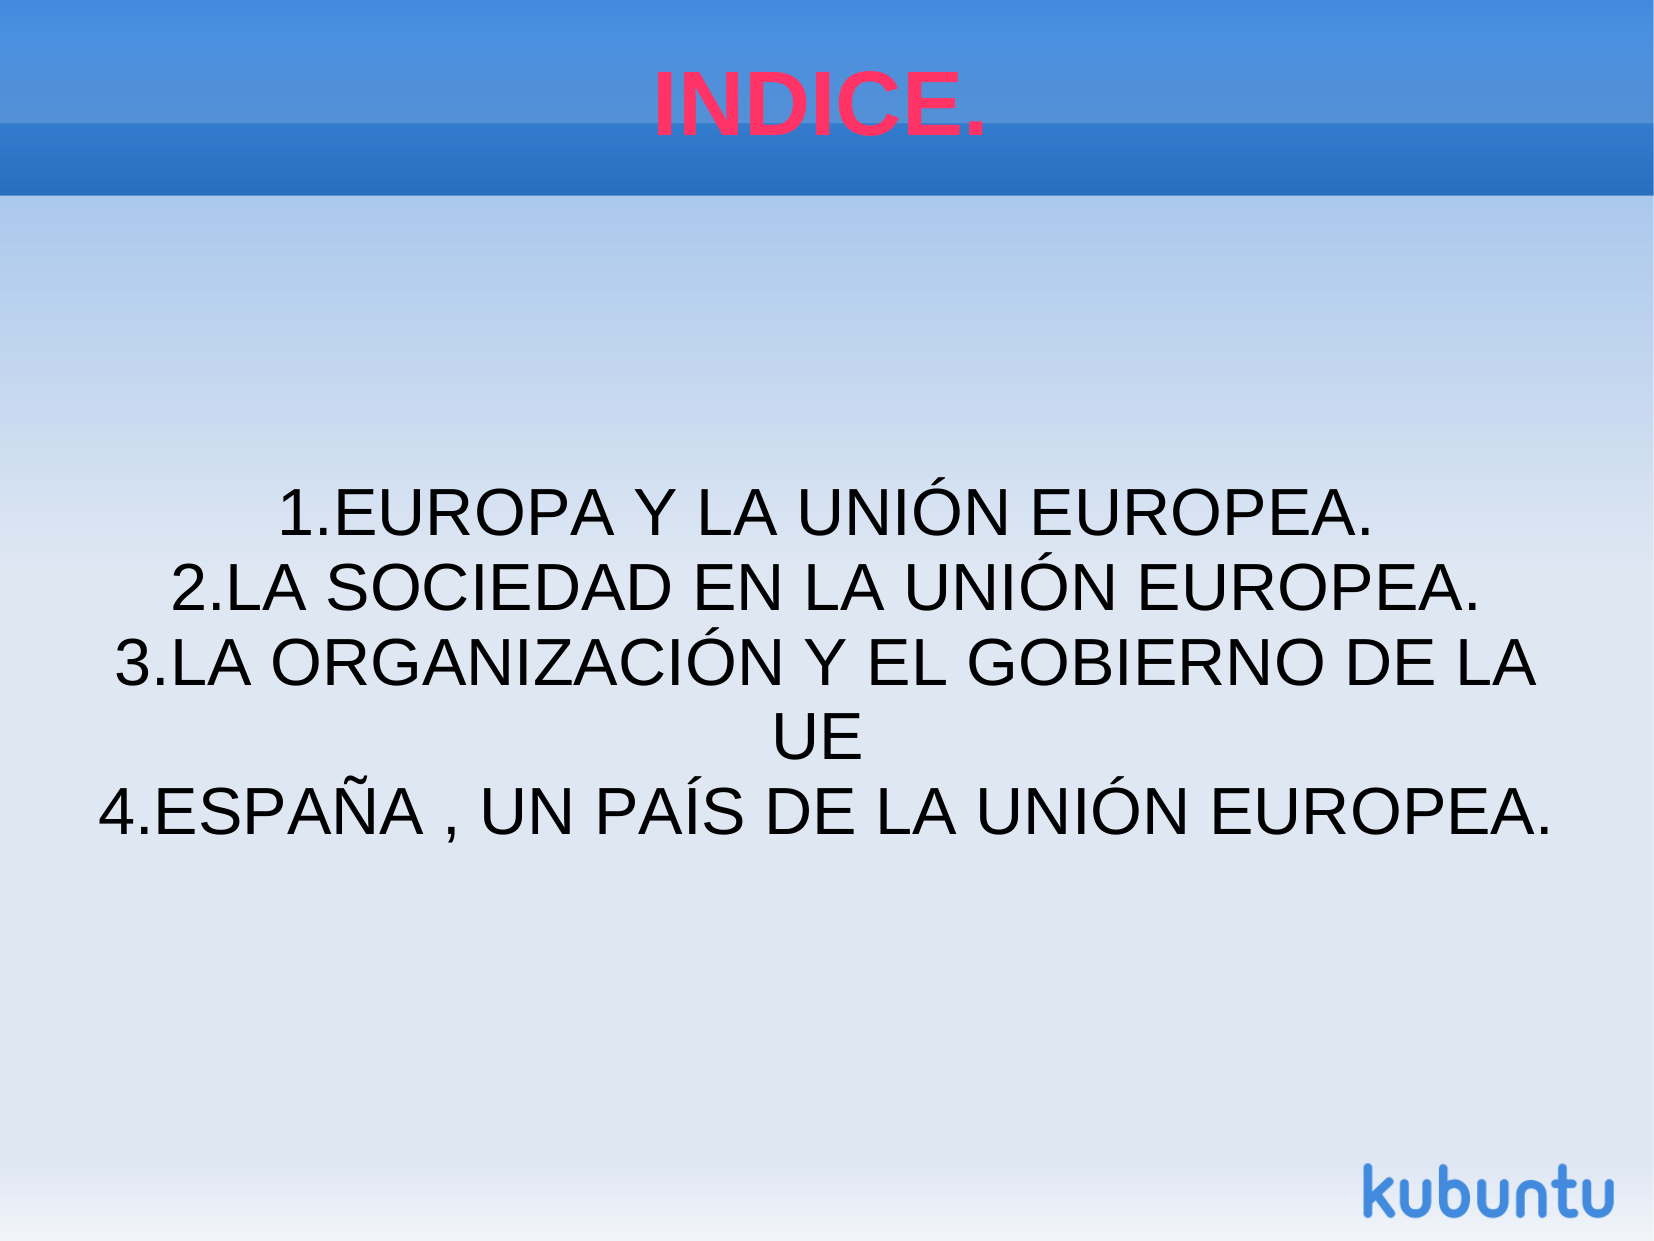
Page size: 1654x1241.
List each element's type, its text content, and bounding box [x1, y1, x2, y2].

subtitle 1.EUROPA Y LA UNIÓN EUROPEA. 2.LA SOCIEDAD EN LA UNIÓN EUROPEA. 3.LA ORGANIZACIÓN Y EL GOBIERNO DE LA UE 4.ESPAÑA , UN PAÍS DE LA UNIÓN EUROPEA. [82, 297, 1571, 1102]
picture [0, 0, 1654, 1241]
title INDICE. [76, 7, 1565, 200]
